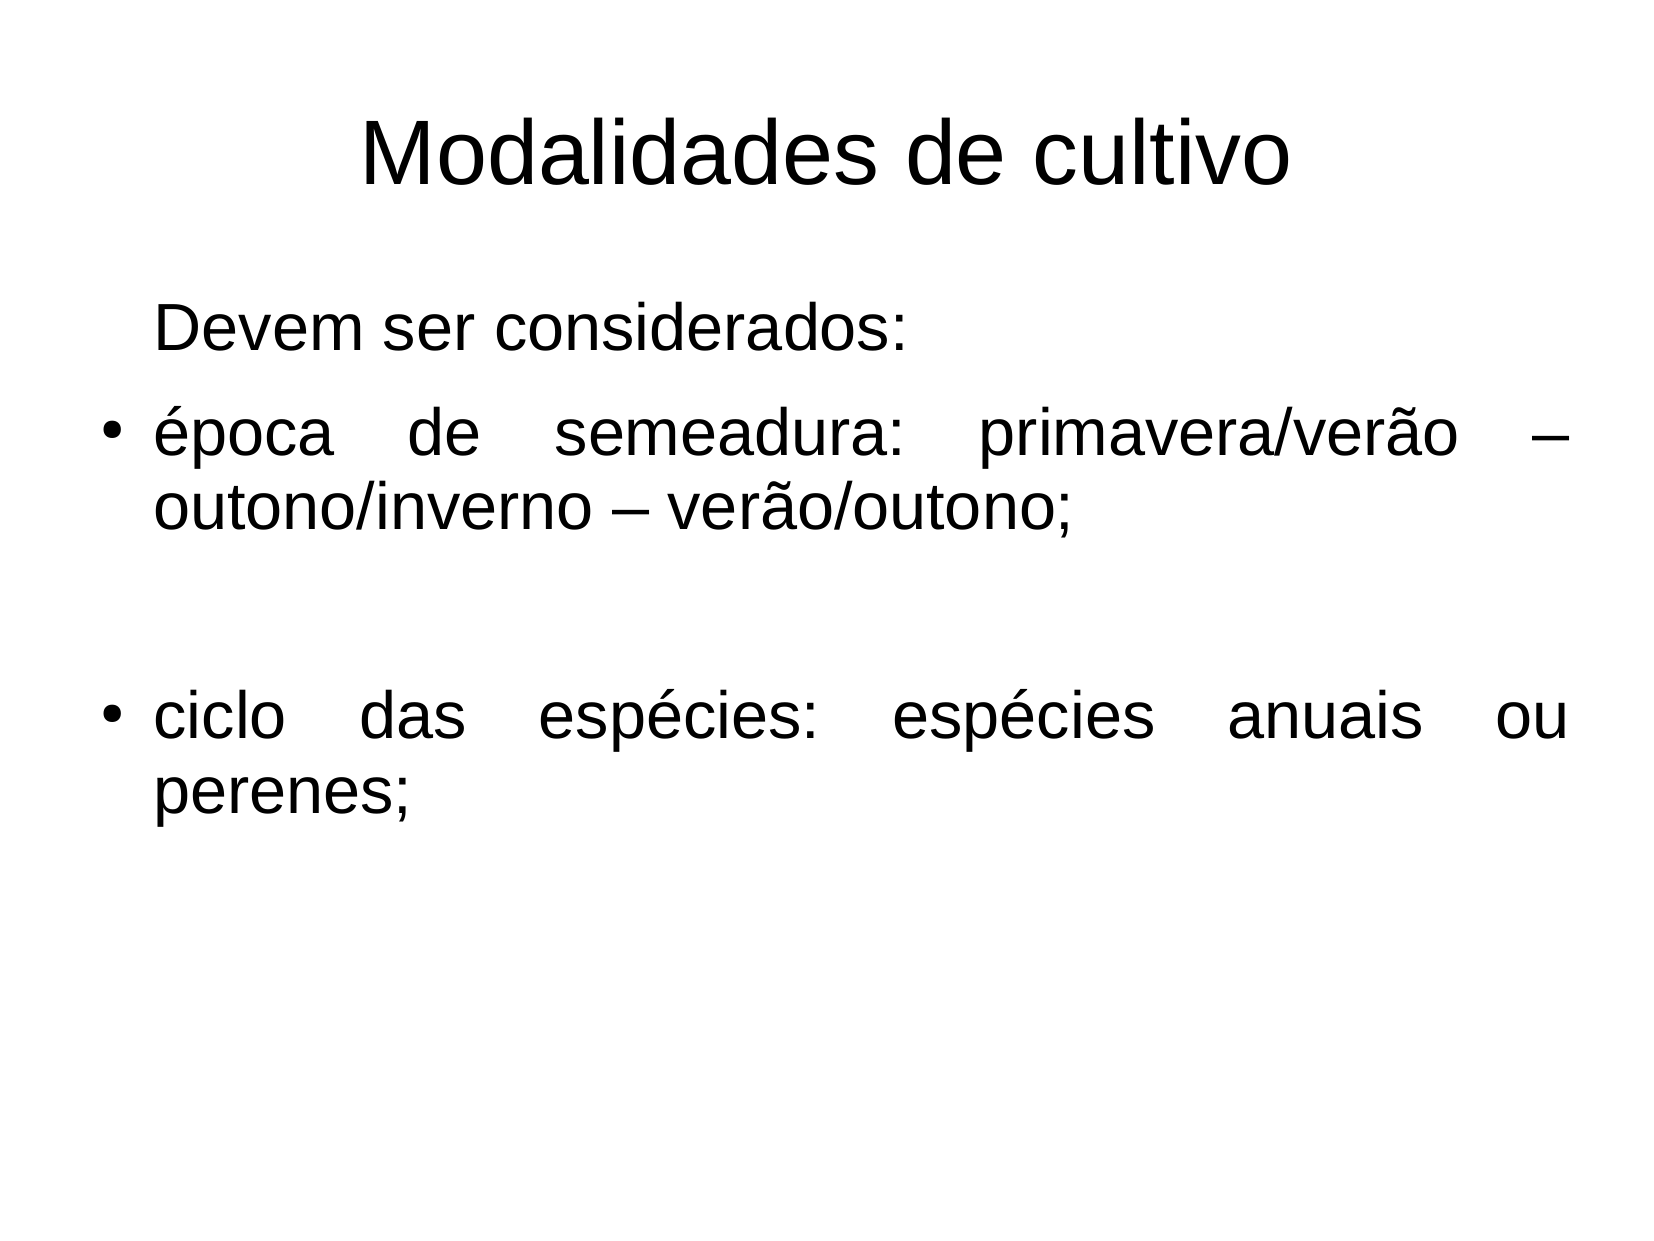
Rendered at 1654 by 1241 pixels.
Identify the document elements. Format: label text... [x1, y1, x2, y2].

title Modalidades de cultivo [82, 49, 1571, 257]
list Devem ser considerados: época de semeadura: primavera/verão – outono/inverno – verão/outono; ciclo das espécies: espécies anuais ou perenes; [82, 290, 1571, 1010]
